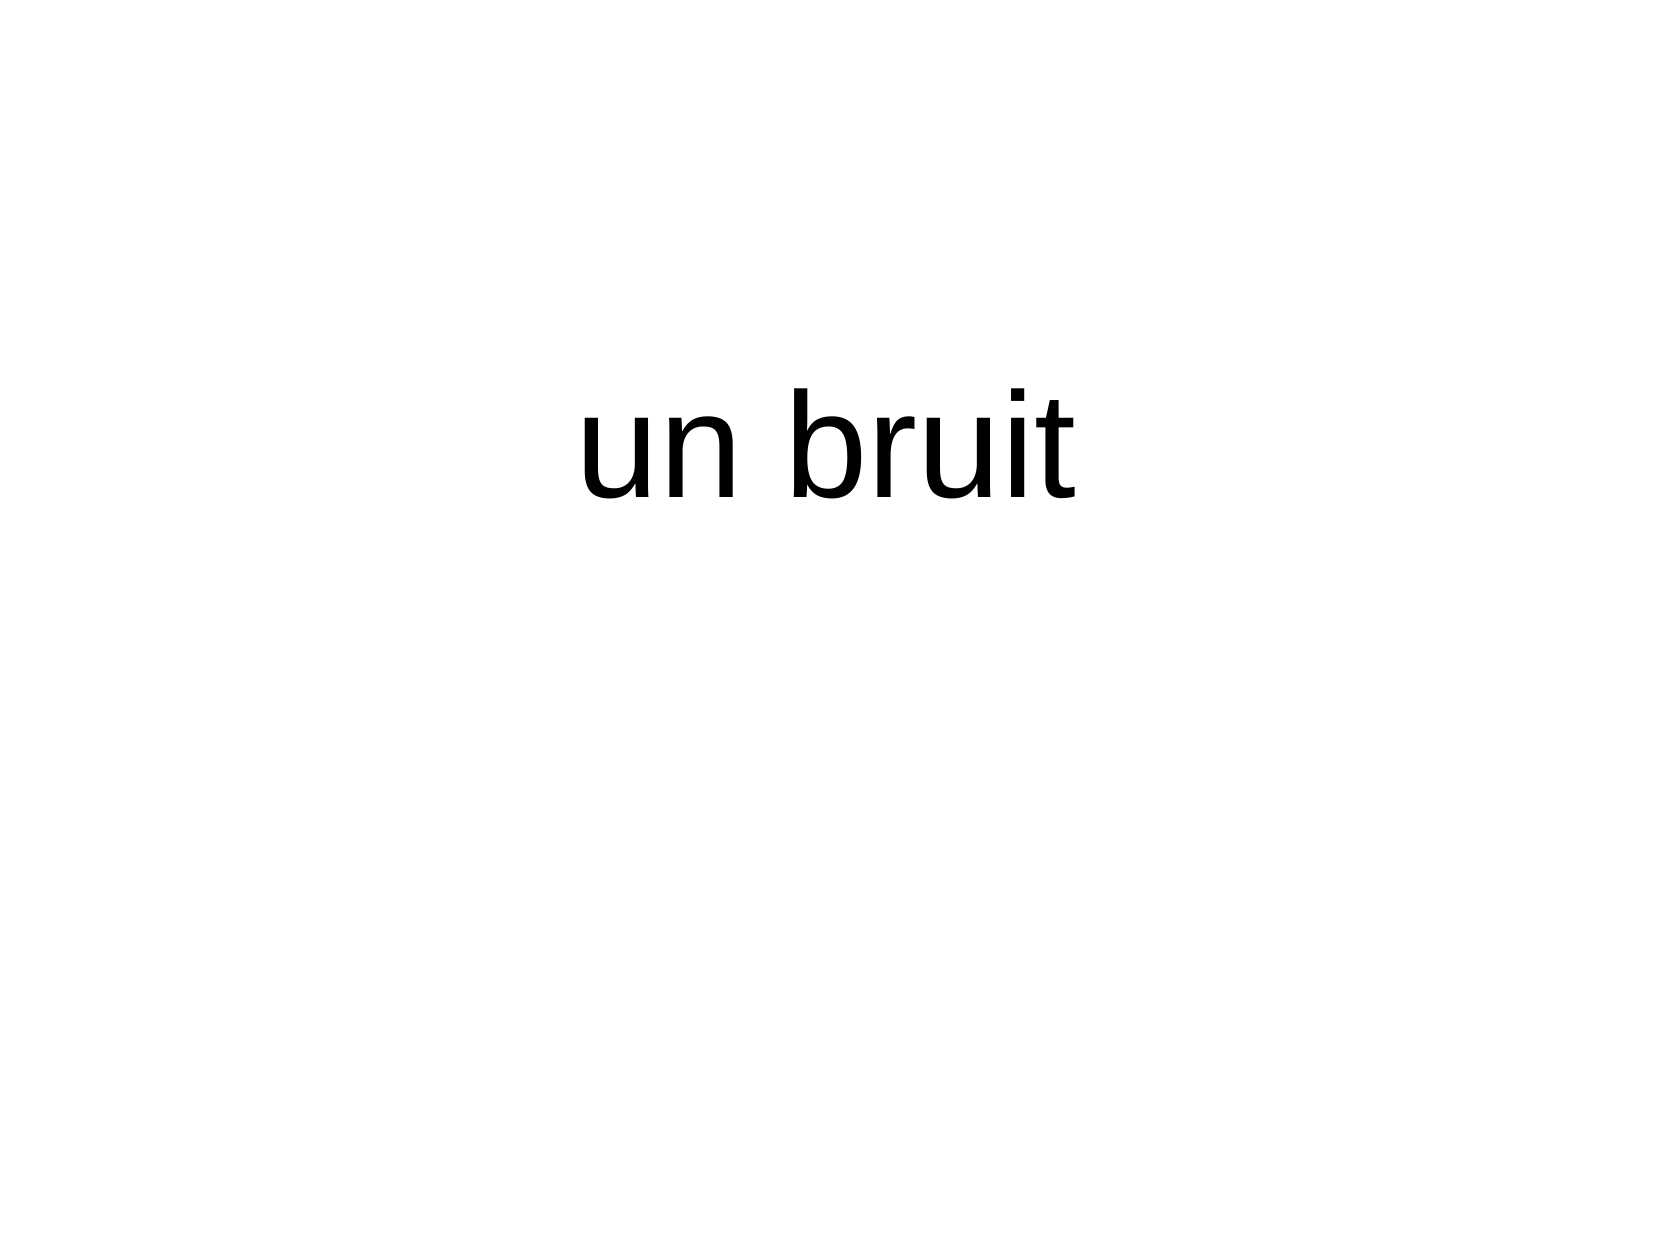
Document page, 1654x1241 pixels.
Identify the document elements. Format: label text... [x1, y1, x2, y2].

text_box un bruit [561, 354, 1506, 537]
